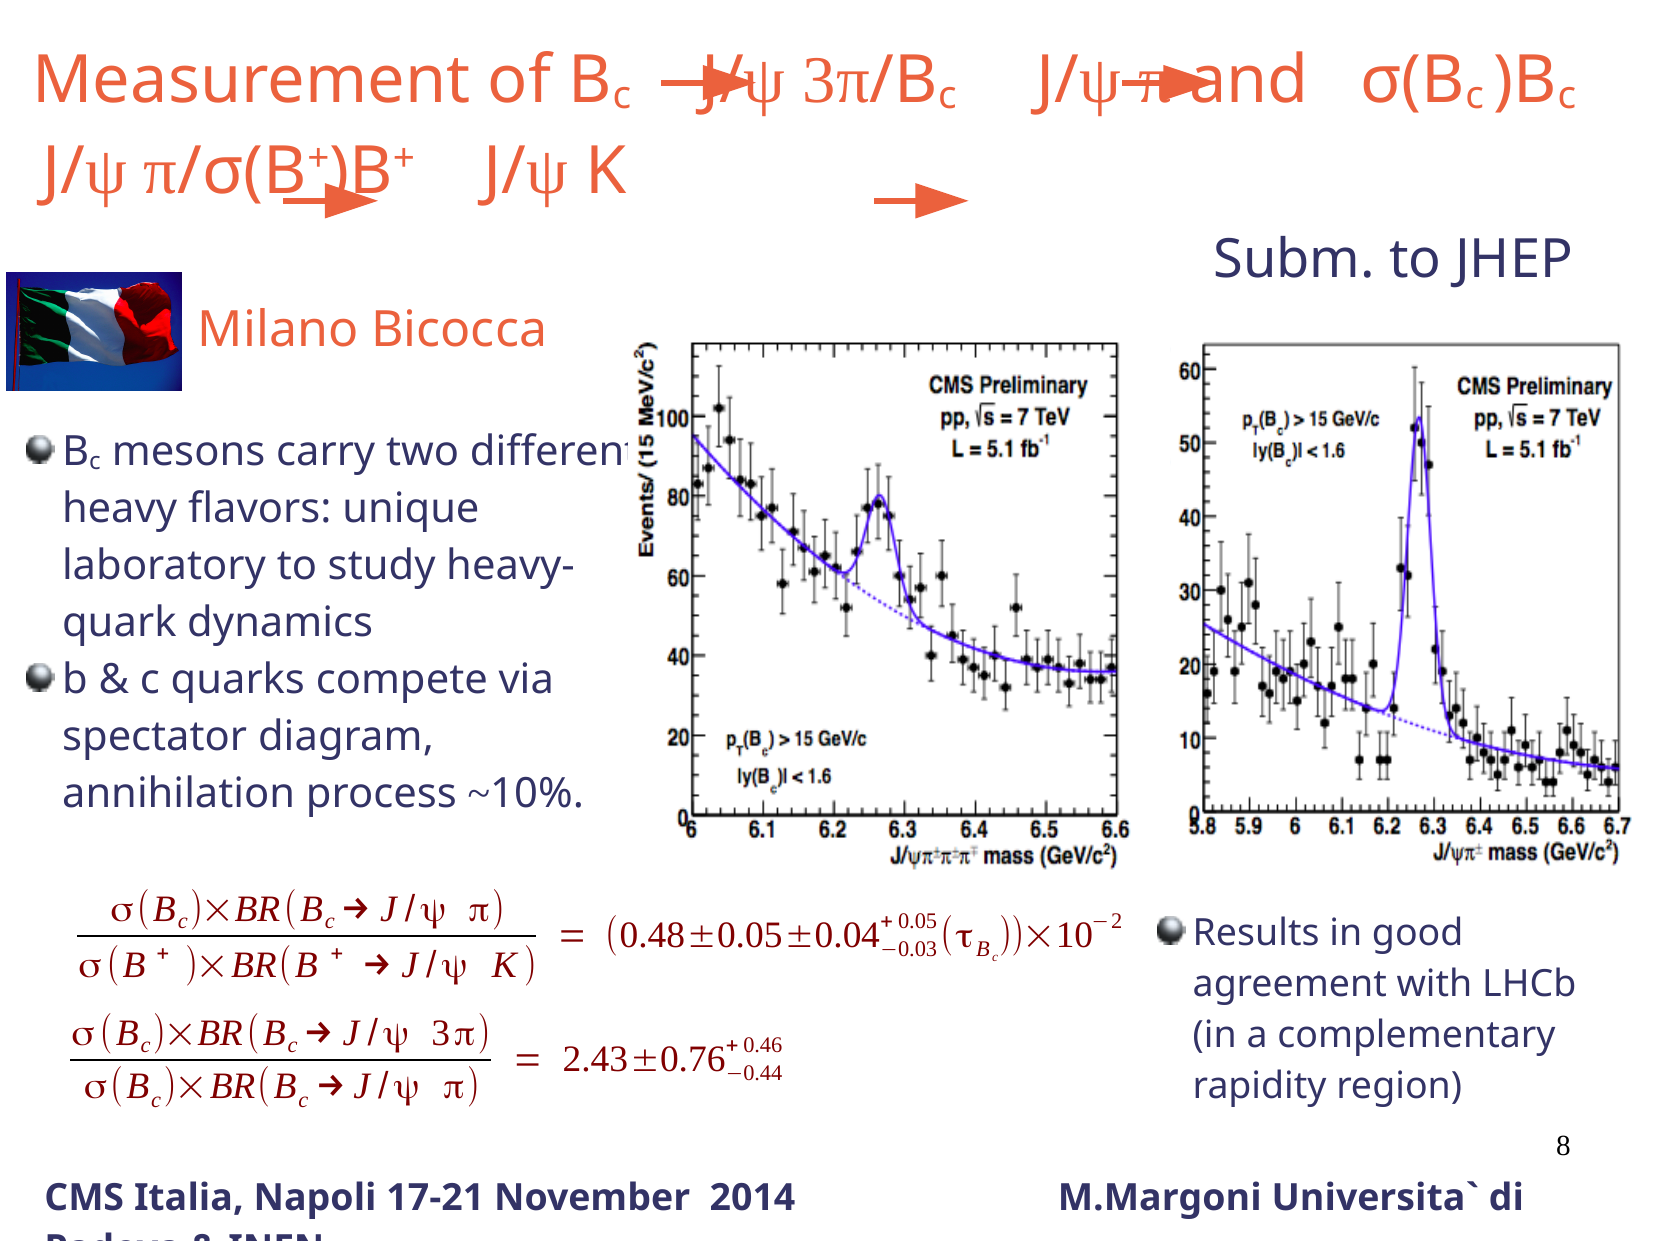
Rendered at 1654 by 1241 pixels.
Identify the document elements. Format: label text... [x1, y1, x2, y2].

text_box Milano Bicocca [183, 285, 597, 378]
picture [628, 283, 1654, 898]
text_box Subm. to JHEP [1198, 212, 1654, 289]
chart [59, 1009, 792, 1112]
chart [66, 885, 1131, 989]
picture [6, 272, 182, 391]
text_box Results in good agreement with LHCb (in a complementary rapidity region) [1142, 897, 1642, 1144]
text_box Measurement of Bc J/ψ 3π/Bc J/ψ π and σ(Bc )Bc J/ψ π/σ(B+)B+ J/ψ K [17, 23, 1654, 270]
text_box Bc mesons carry two different heavy flavors: unique laboratory to study heavy-quark dynamics b & c quarks compete via spectator diagram, annihilation process ~10%. [11, 413, 662, 1146]
text_box CMS Italia, Napoli 17-21 November 2014 M.Margoni Universita` di Padova & INFN [29, 1163, 1625, 1237]
